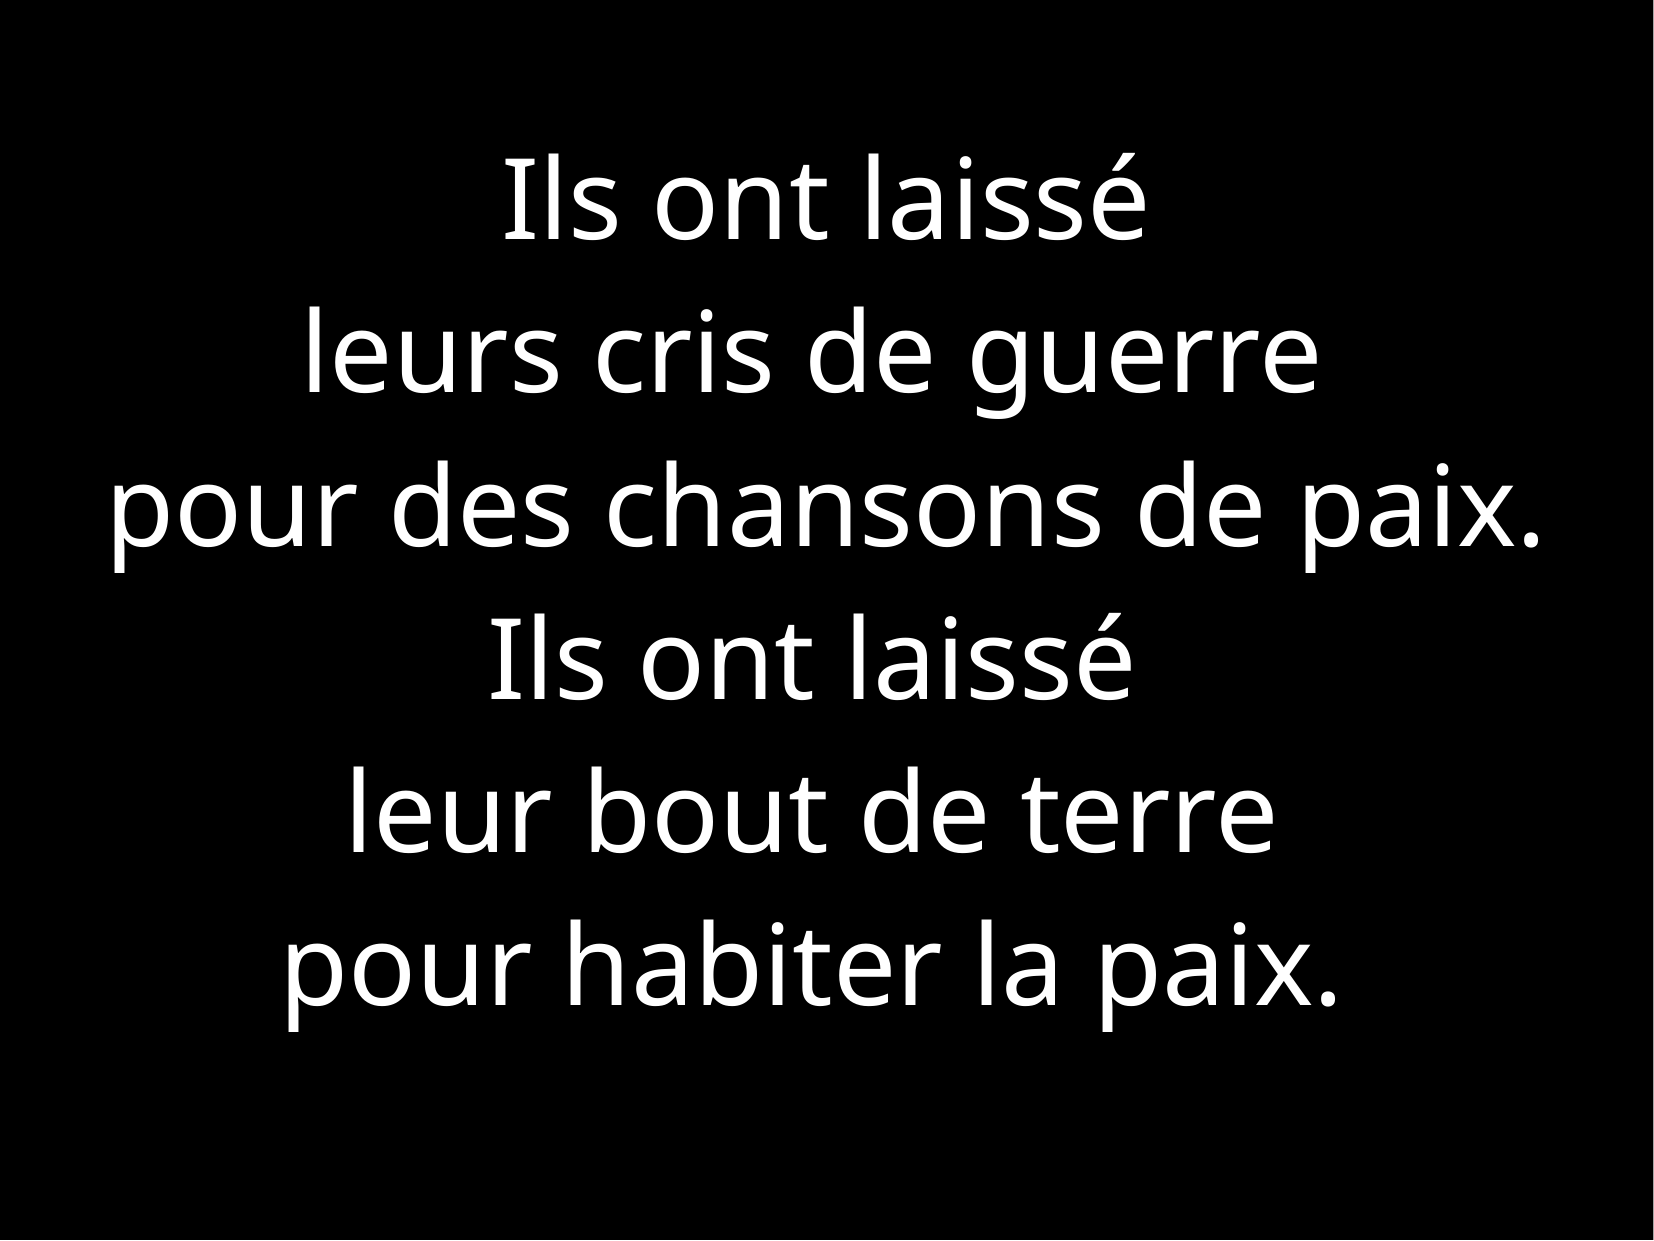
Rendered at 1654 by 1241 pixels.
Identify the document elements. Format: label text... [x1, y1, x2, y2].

subtitle Ils ont laissé leurs cris de guerre pour des chansons de paix. Ils ont laissé leur bout de terre pour habiter la paix. [35, 0, 1619, 1207]
